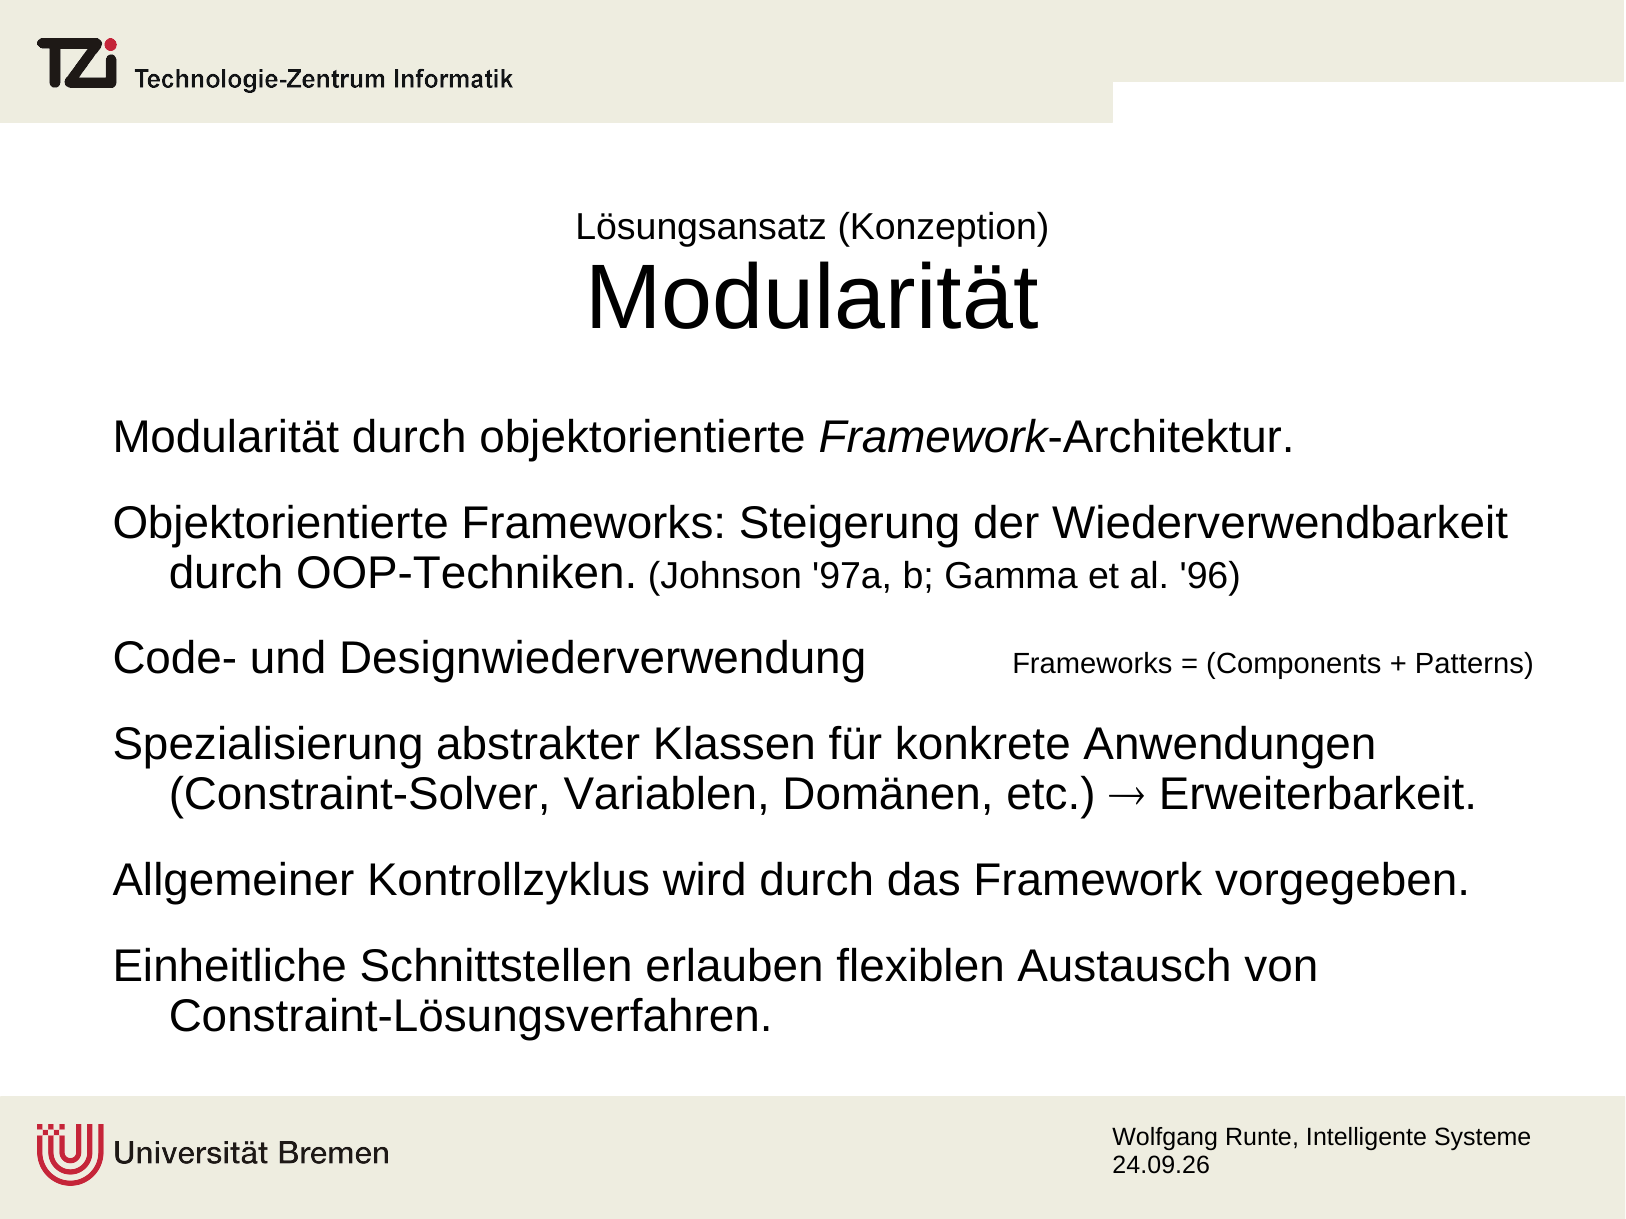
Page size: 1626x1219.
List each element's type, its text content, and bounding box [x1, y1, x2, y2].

title Lösungsansatz (Konzeption) Modularität [112, 162, 1513, 393]
list Modularität durch objektorientierte Framework-Architektur. Objektorientierte Frameworks: Steigerung der Wiederverwendbarkeit durch OOP-Techniken. (Johnson '97a, b; Gamma et al. '96) Code- und Designwiederverwendung Frameworks = (Components + Patterns) Spezialisierung abstrakter Klassen für konkrete Anwendungen (Constraint-Solver, Variablen, Domänen, etc.)  Erweiterbarkeit. Allgemeiner Kontrollzyklus wird durch das Framework vorgegeben. Einheitliche Schnittstellen erlauben flexiblen Austausch von Constraint-Lösungsverfahren. [112, 412, 1555, 1104]
picture [37, 38, 513, 93]
picture [37, 1124, 388, 1186]
